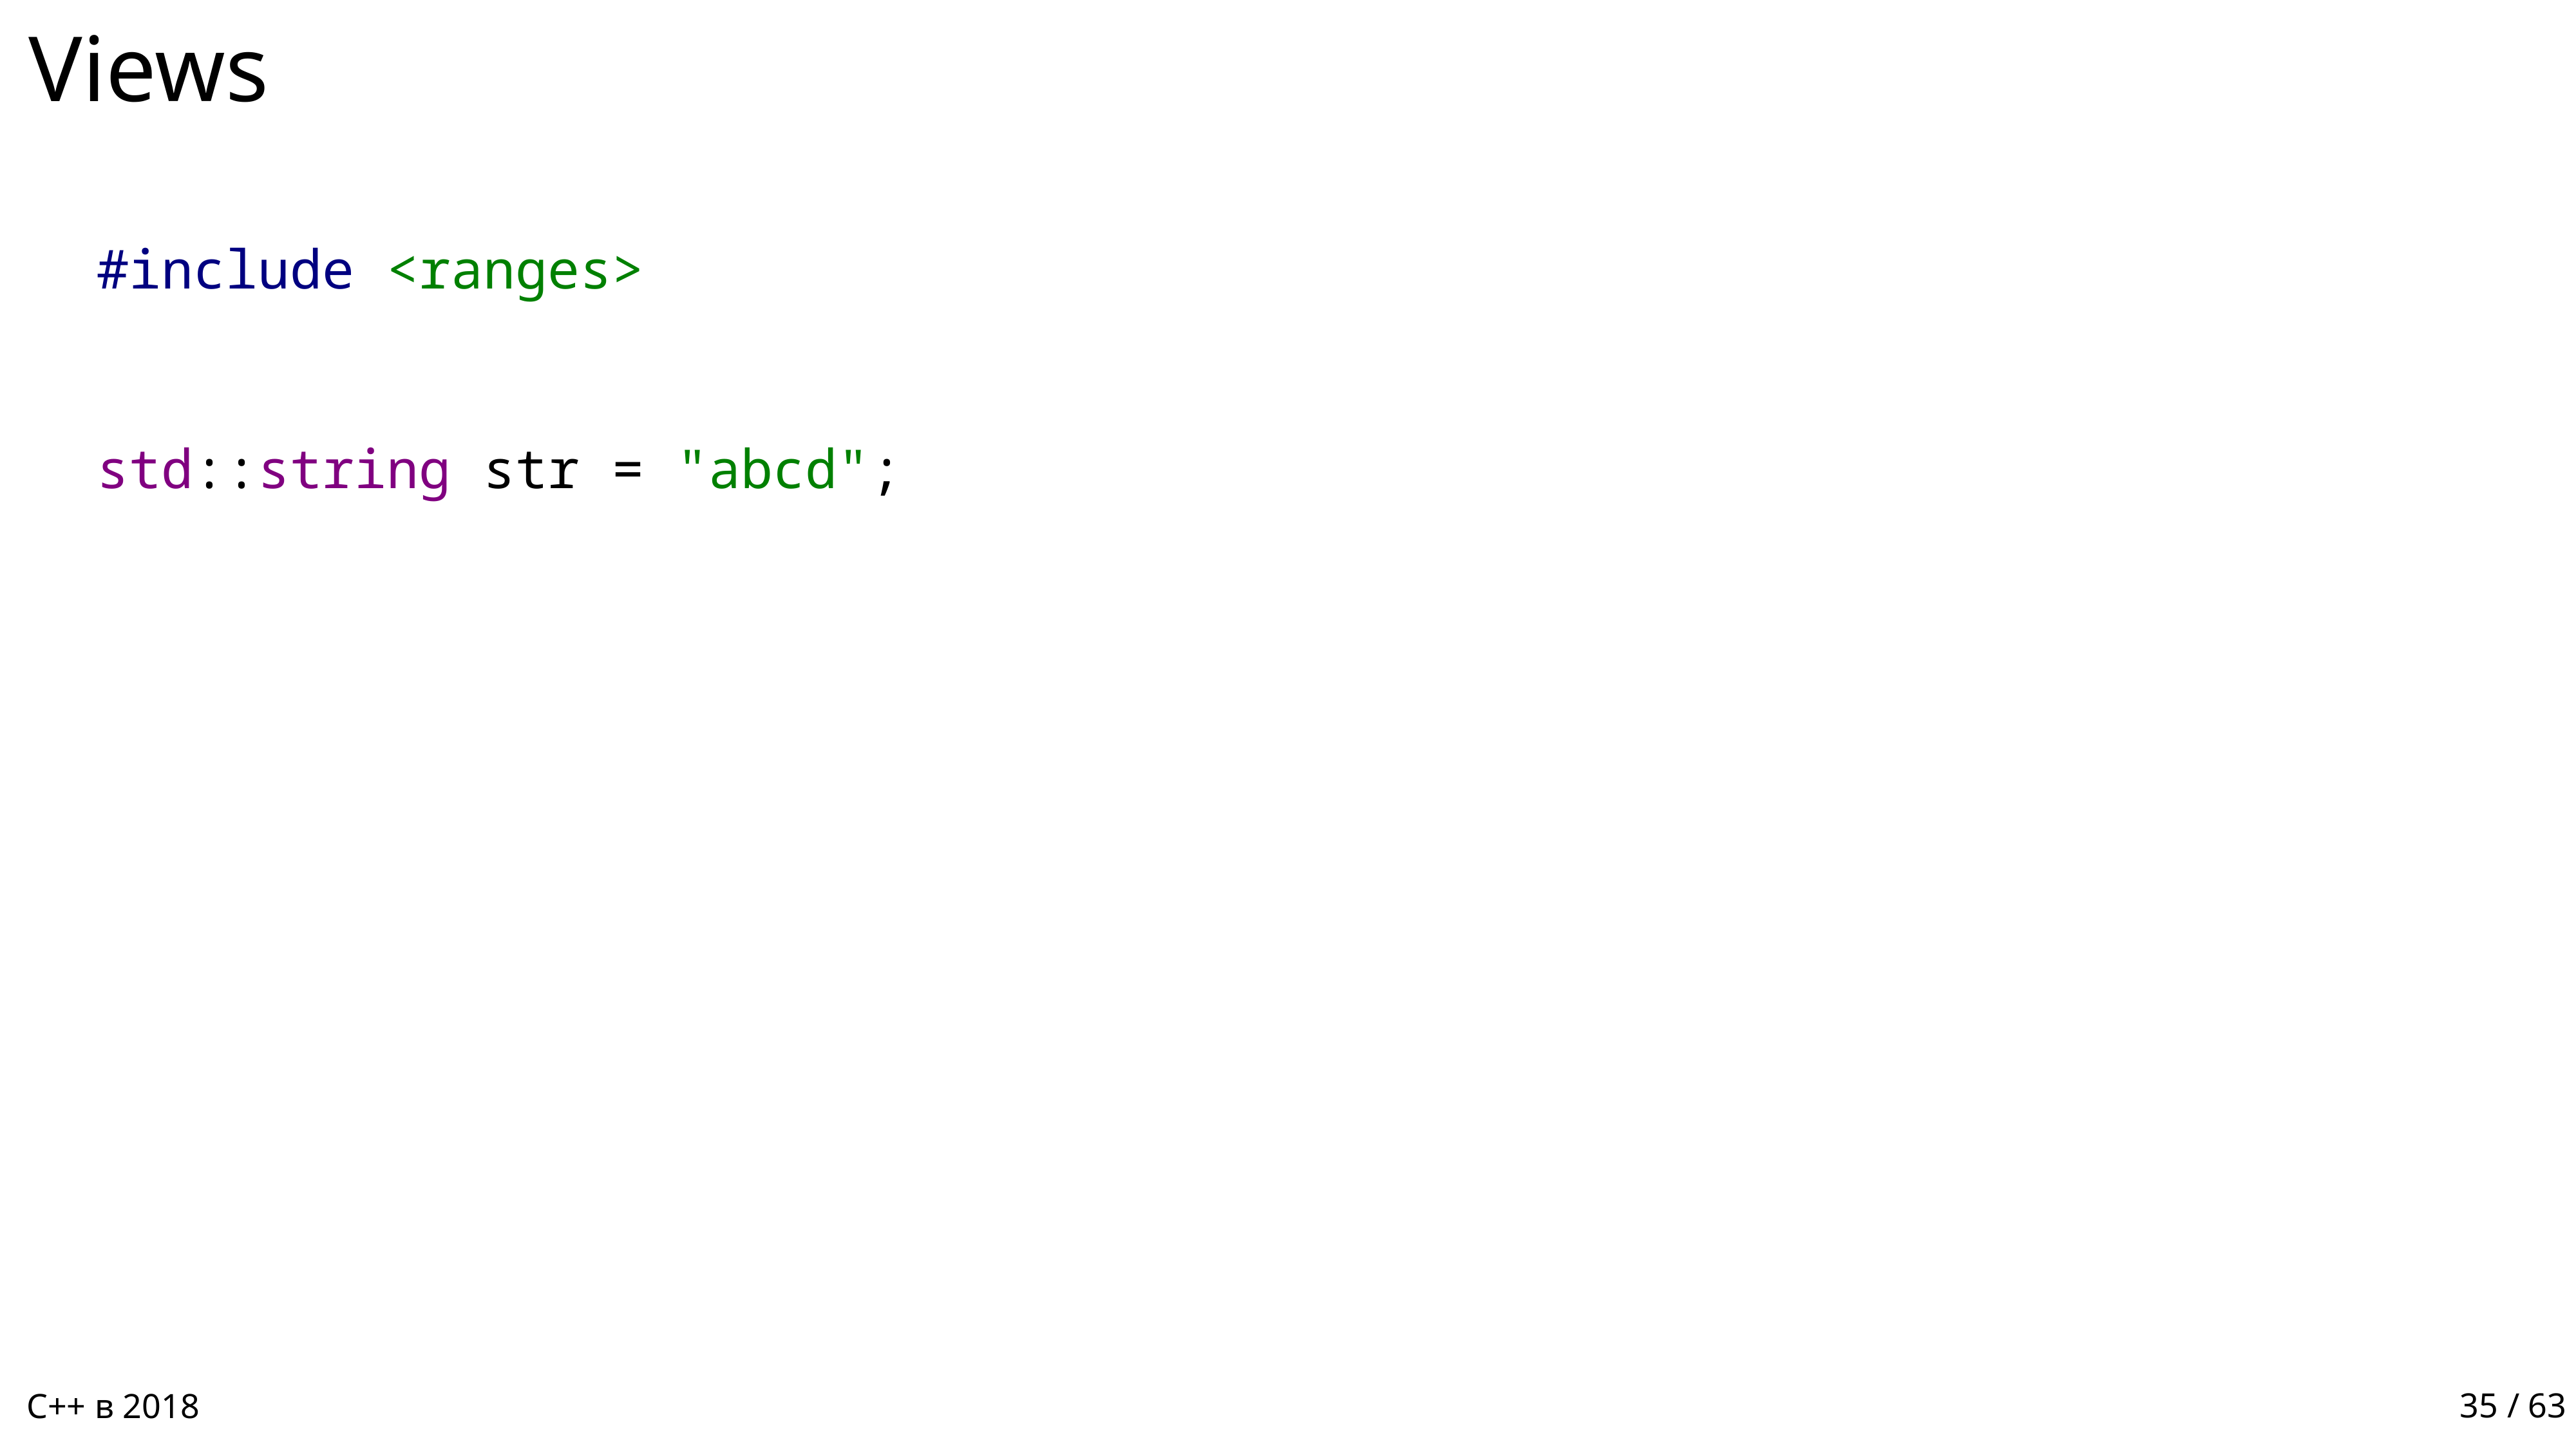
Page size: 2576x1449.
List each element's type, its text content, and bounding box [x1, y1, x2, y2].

title Views [19, 19, 2551, 155]
list #include <ranges> std::string str = "abcd"; [87, 214, 2551, 1382]
list C++ в 2018 [17, 1376, 1114, 1431]
list <number> / 63 [1479, 1376, 2576, 1431]
